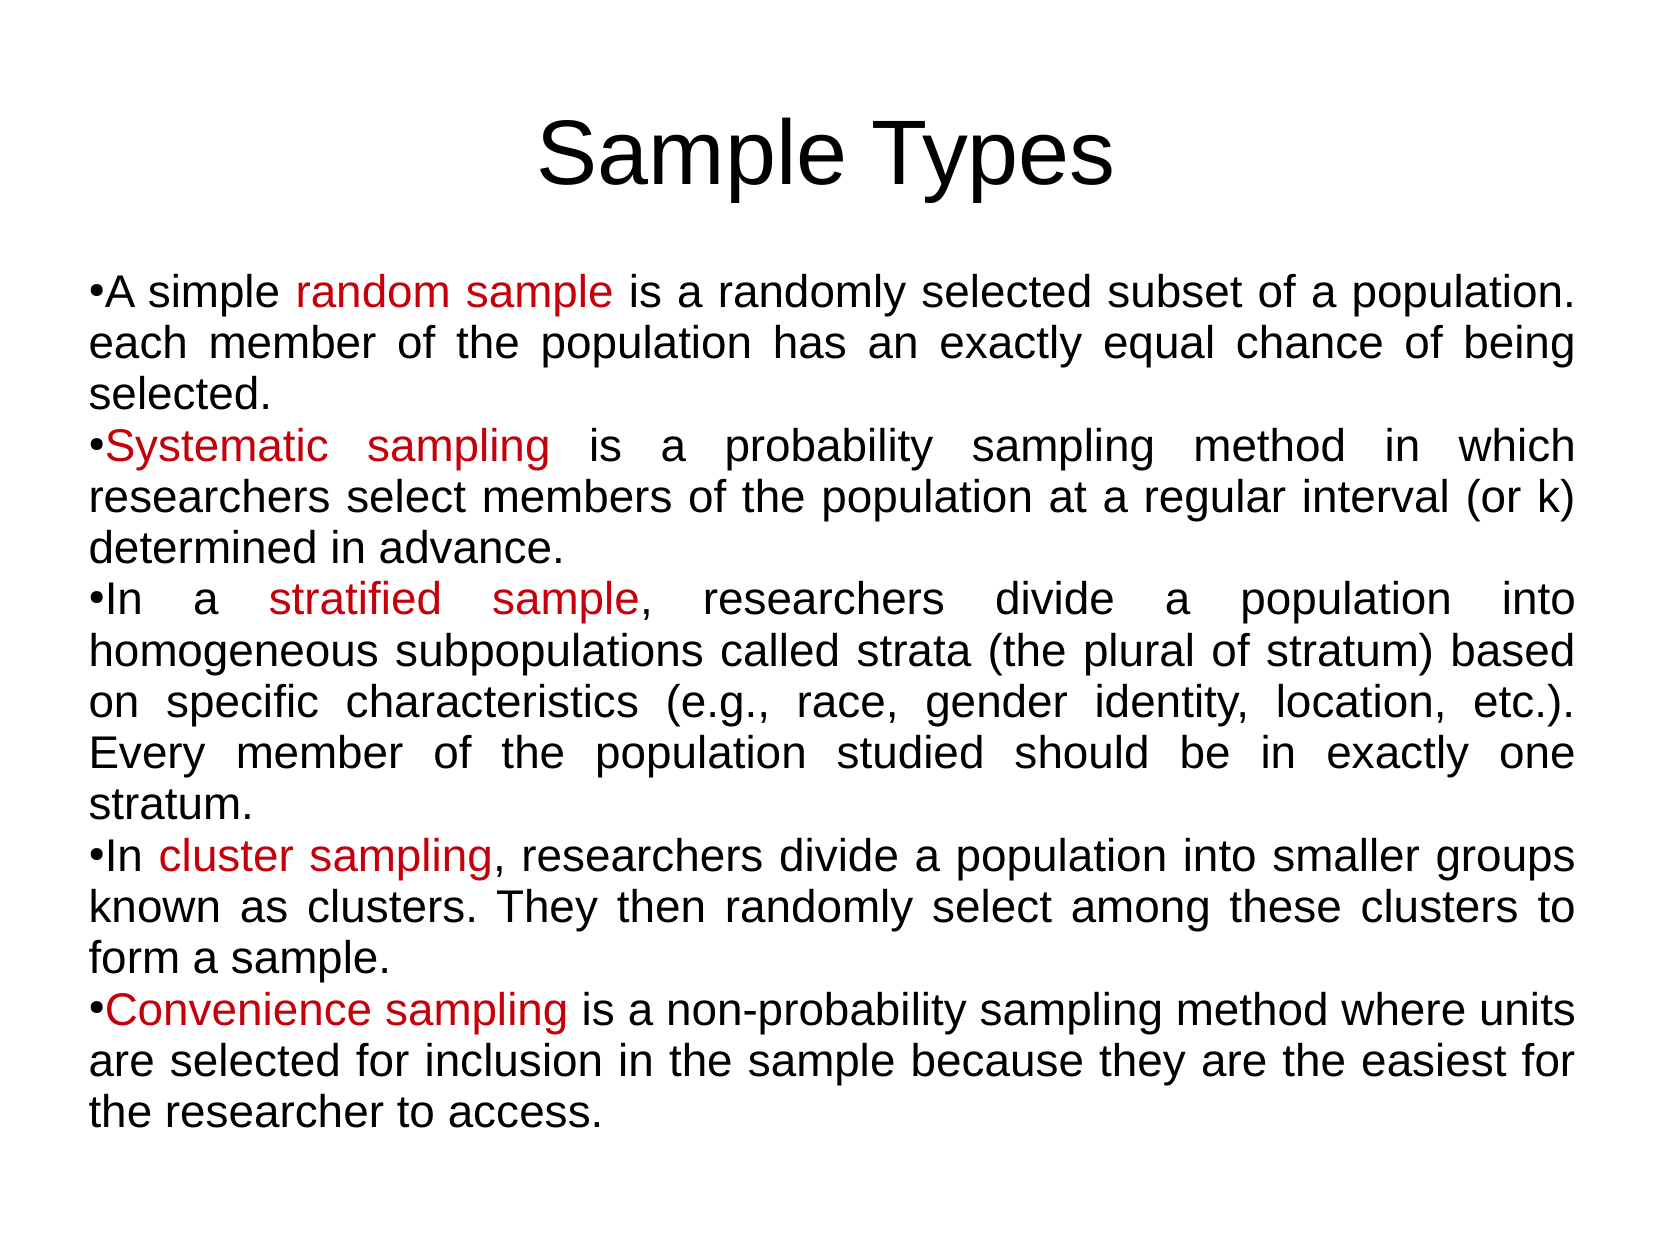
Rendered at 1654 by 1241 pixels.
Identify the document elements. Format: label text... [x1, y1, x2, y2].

subtitle A simple random sample is a randomly selected subset of a population. each member of the population has an exactly equal chance of being selected. Systematic sampling is a probability sampling method in which researchers select members of the population at a regular interval (or k) determined in advance. In a stratified sample, researchers divide a population into homogeneous subpopulations called strata (the plural of stratum) based on specific characteristics (e.g., race, gender identity, location, etc.). Every member of the population studied should be in exactly one stratum. In cluster sampling, researchers divide a population into smaller groups known as clusters. They then randomly select among these clusters to form a sample. Convenience sampling is a non-probability sampling method where units are selected for inclusion in the sample because they are the easiest for the researcher to access. [88, 265, 1577, 1134]
title Sample Types [82, 49, 1571, 257]
